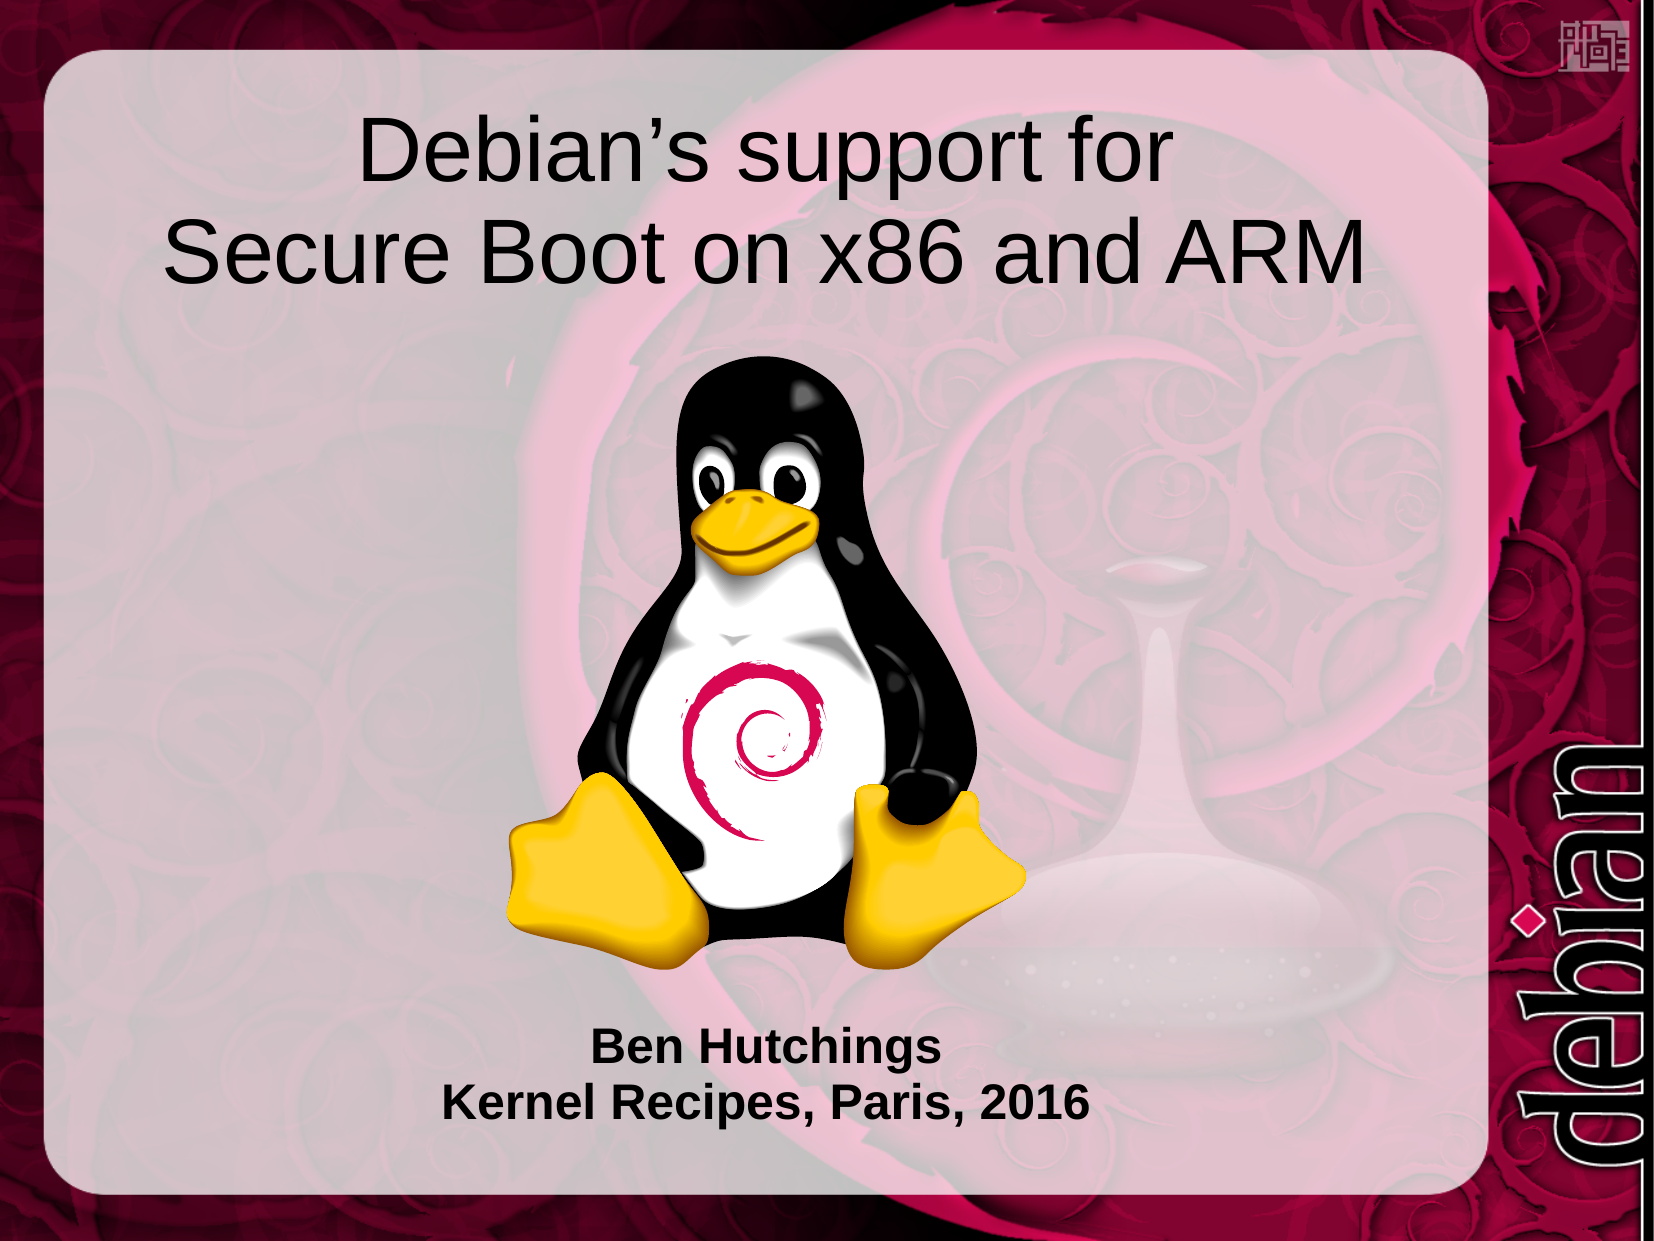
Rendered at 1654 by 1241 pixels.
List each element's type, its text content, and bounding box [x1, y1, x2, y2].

text_box Ben Hutchings Kernel Recipes, Paris, 2016 [112, 1011, 1421, 1138]
picture [0, 0, 1654, 1241]
title Debian’s support for Secure Boot on x86 and ARM [53, 98, 1480, 304]
